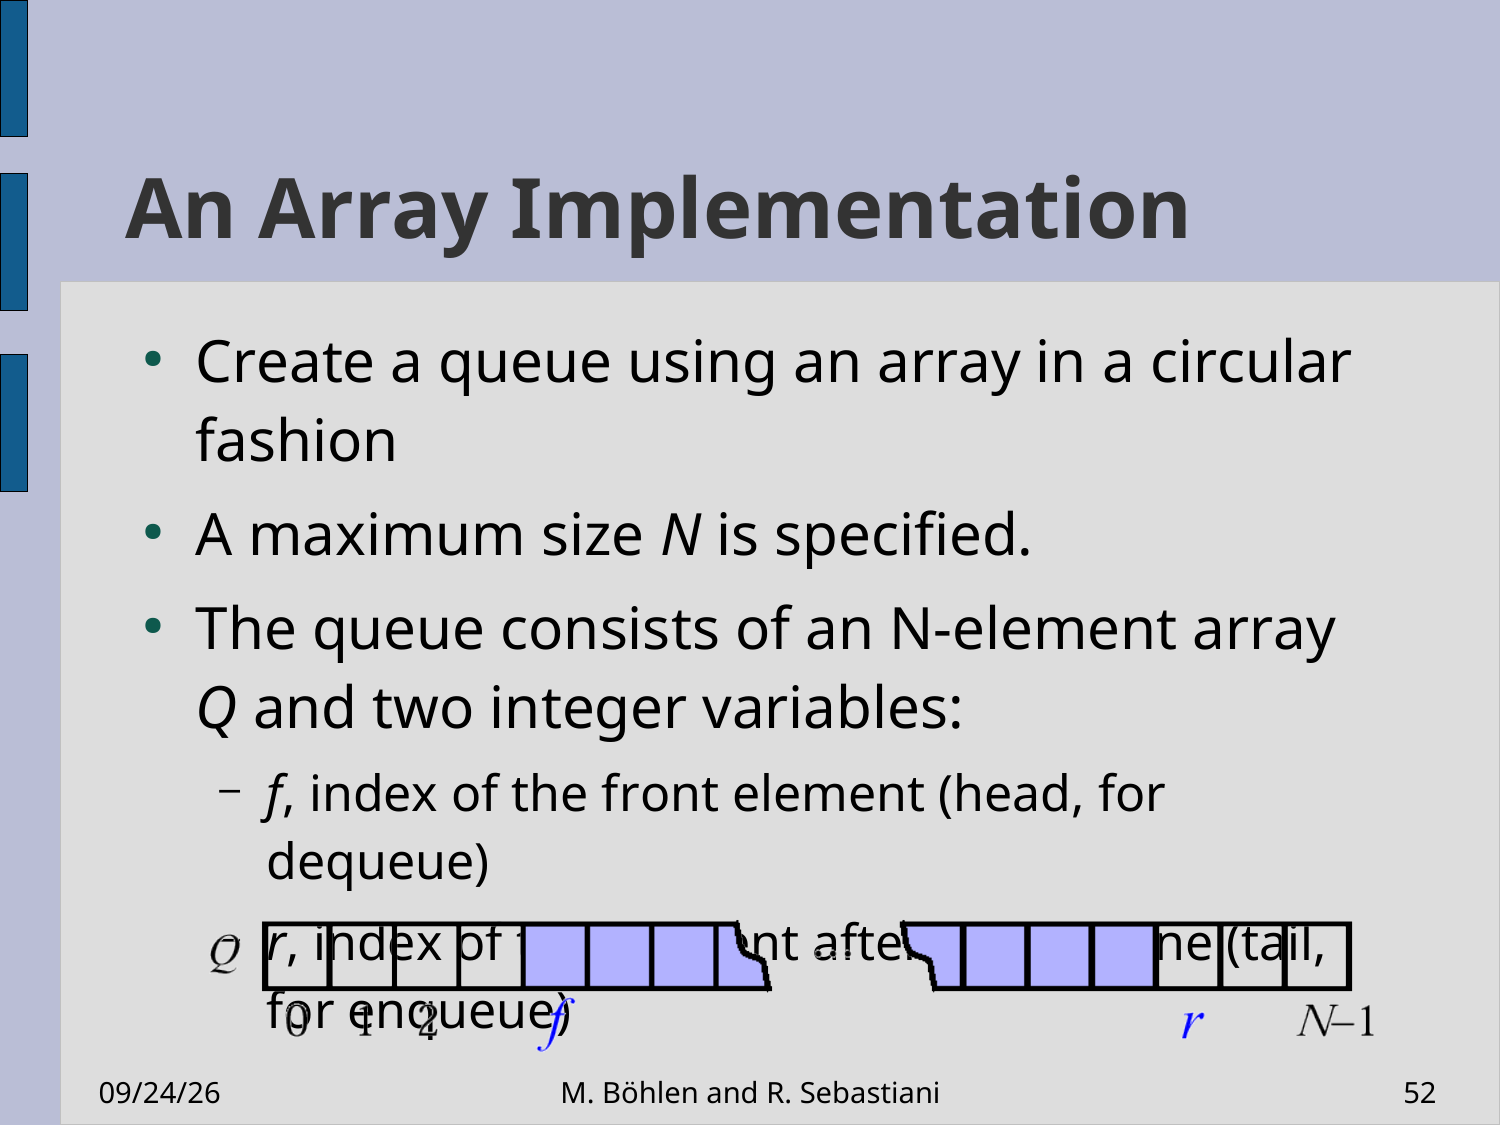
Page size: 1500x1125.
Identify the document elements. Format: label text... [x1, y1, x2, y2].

title An Array Implementation [110, 67, 1392, 271]
list Create a queue using an array in a circular fashion A maximum size N is specified. The queue consists of an N-element array Q and two integer variables: f, index of the front element (head, for dequeue) r, index of the element after the last one (tail, for enqueue) [110, 312, 1392, 1037]
chart [187, 889, 1386, 1059]
